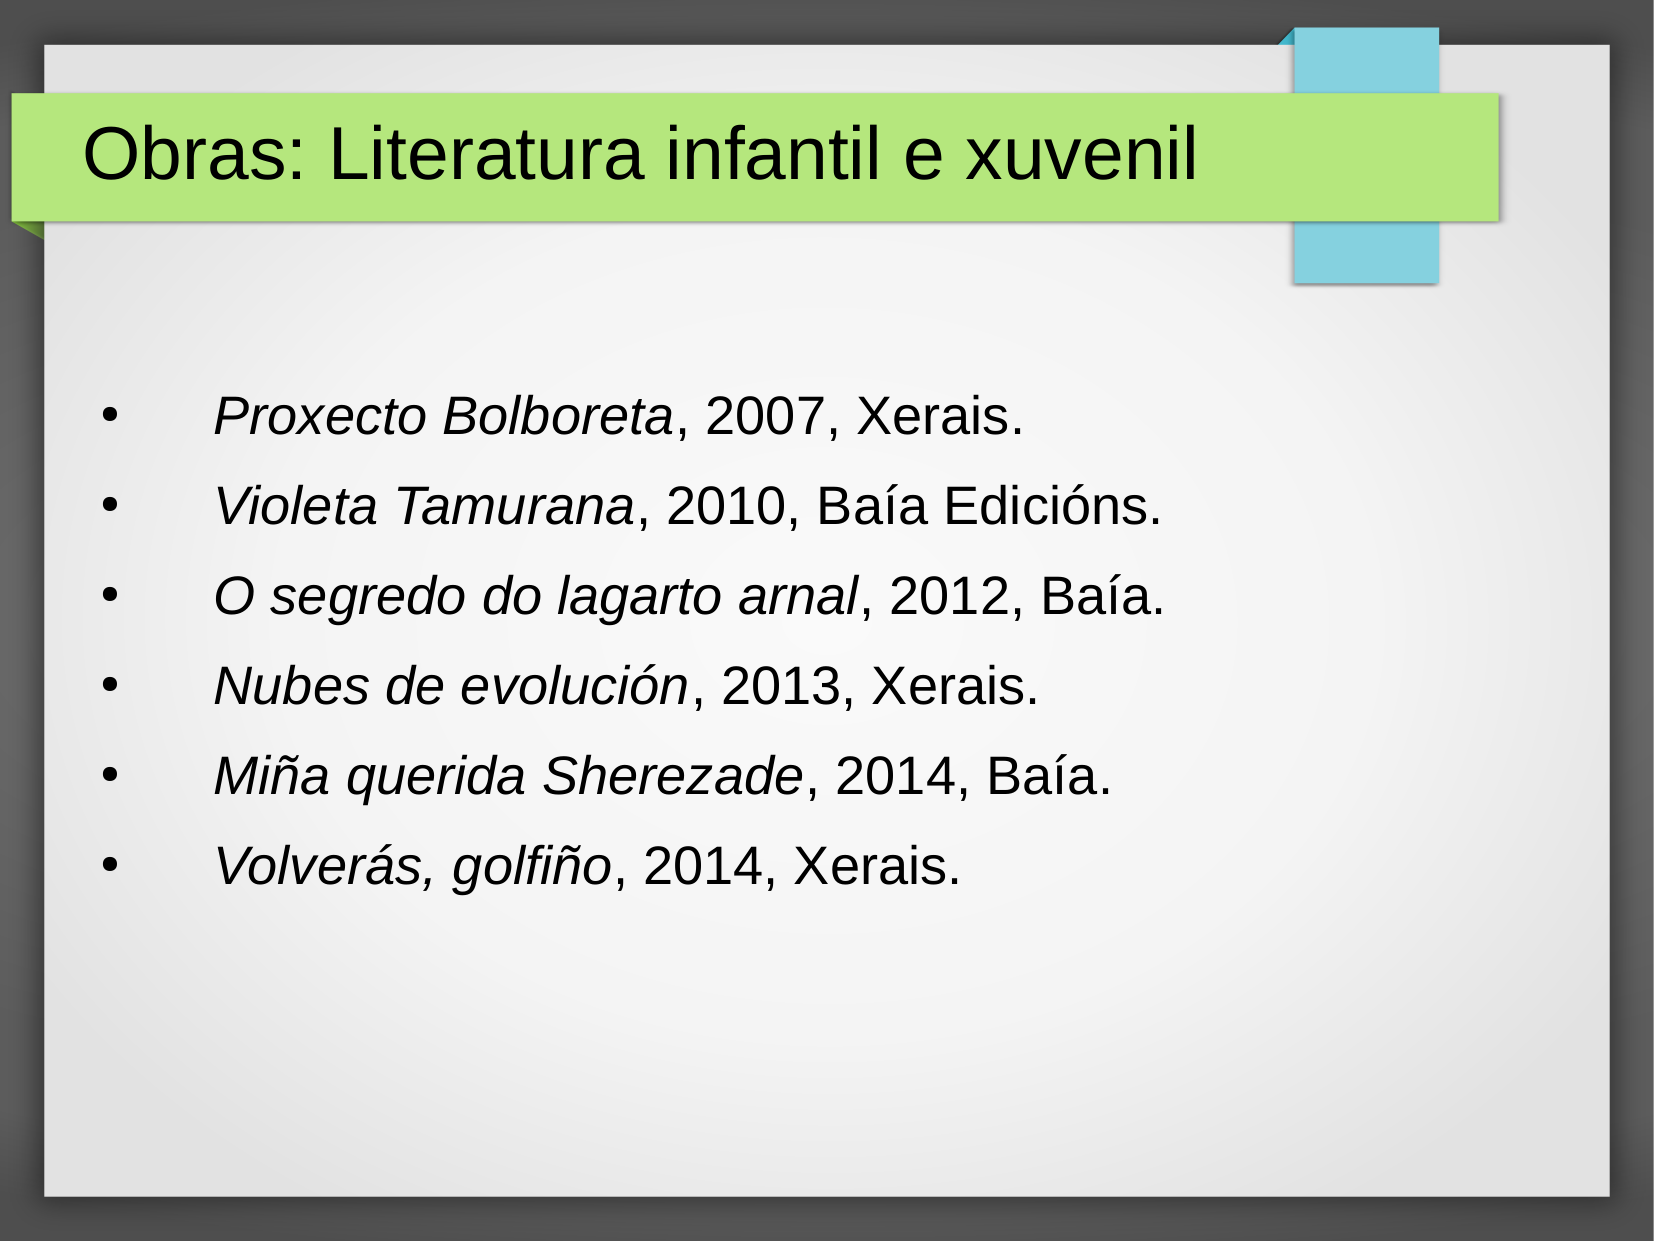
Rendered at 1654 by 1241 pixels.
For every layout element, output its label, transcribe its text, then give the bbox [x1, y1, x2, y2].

list Proxecto Bolboreta, 2007, Xerais. Violeta Tamurana, 2010, Baía Edicións. O segredo do lagarto arnal, 2012, Baía. Nubes de evolución, 2013, Xerais. Miña querida Sherezade, 2014, Baía. Volverás, golfiño, 2014, Xerais. [82, 295, 1571, 1015]
title Obras: Literatura infantil e xuvenil [82, 94, 1264, 213]
picture [0, 0, 1654, 1241]
